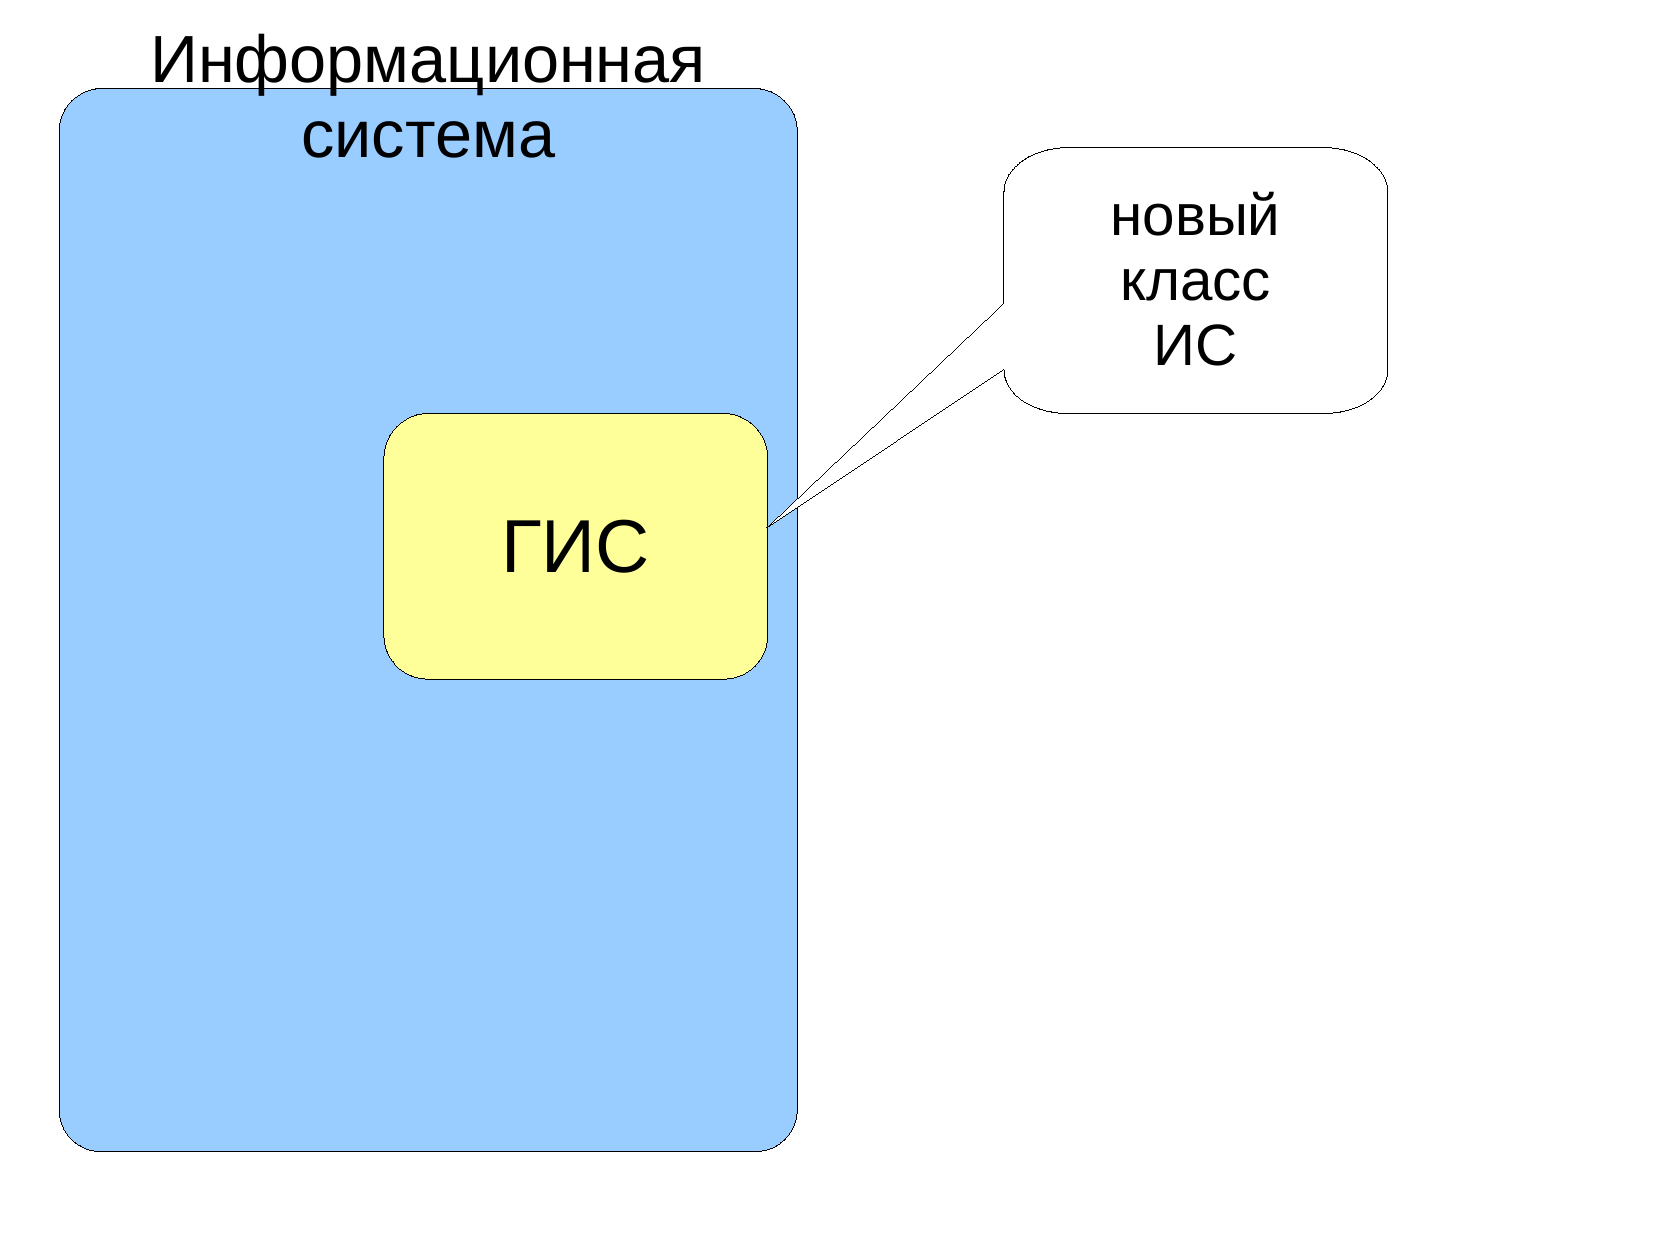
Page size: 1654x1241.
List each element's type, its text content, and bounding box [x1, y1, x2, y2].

text_box Информационная система [59, 88, 798, 1152]
text_box ГИС [383, 413, 768, 680]
text_box новый класс ИС [766, 147, 1388, 528]
